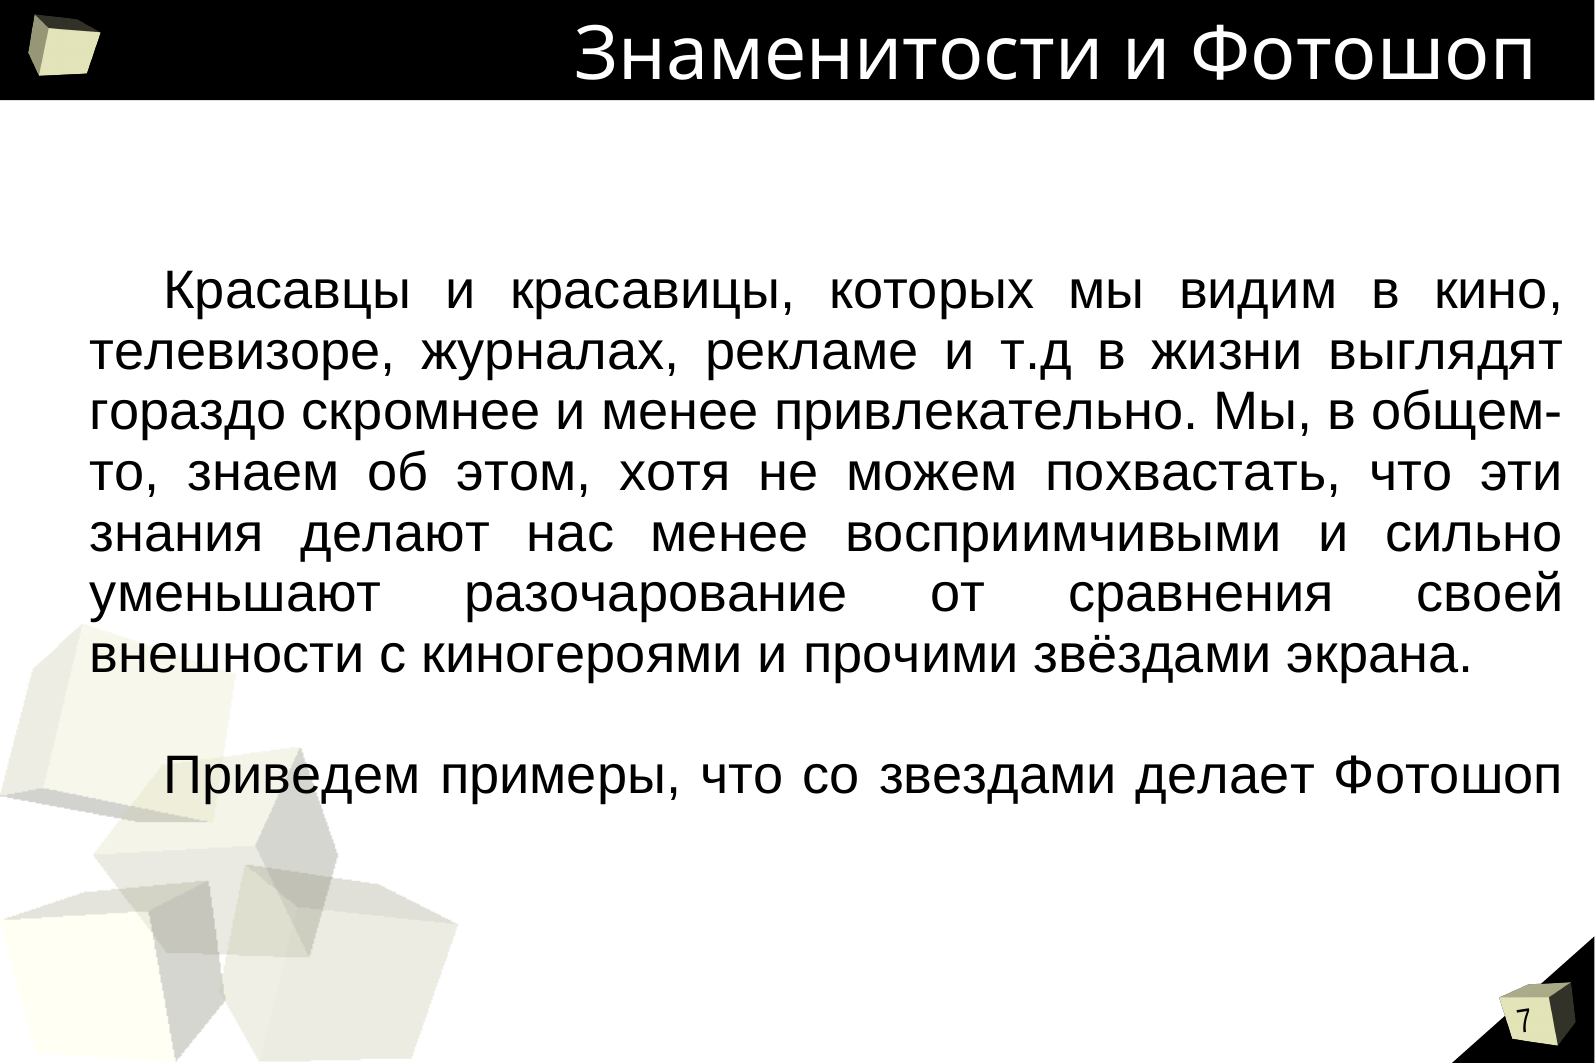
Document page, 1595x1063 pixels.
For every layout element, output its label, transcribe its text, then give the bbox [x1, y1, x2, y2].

title Знаменитости и Фотошоп [113, 0, 1538, 104]
subtitle Красавцы и красавицы, которых мы видим в кино, телевизоре, журналах, рекламе и т.д в жизни выглядят гораздо скромнее и менее привлекательно. Мы, в общем-то, знаем об этом, хотя не можем похвастать, что эти знания делают нас менее восприимчивыми и сильно уменьшают разочарование от сравнения своей внешности с киногероями и прочими звёздами экрана. Приведем примеры, что со звездами делает Фотошоп [54, 118, 1565, 1007]
picture [0, 623, 460, 1063]
